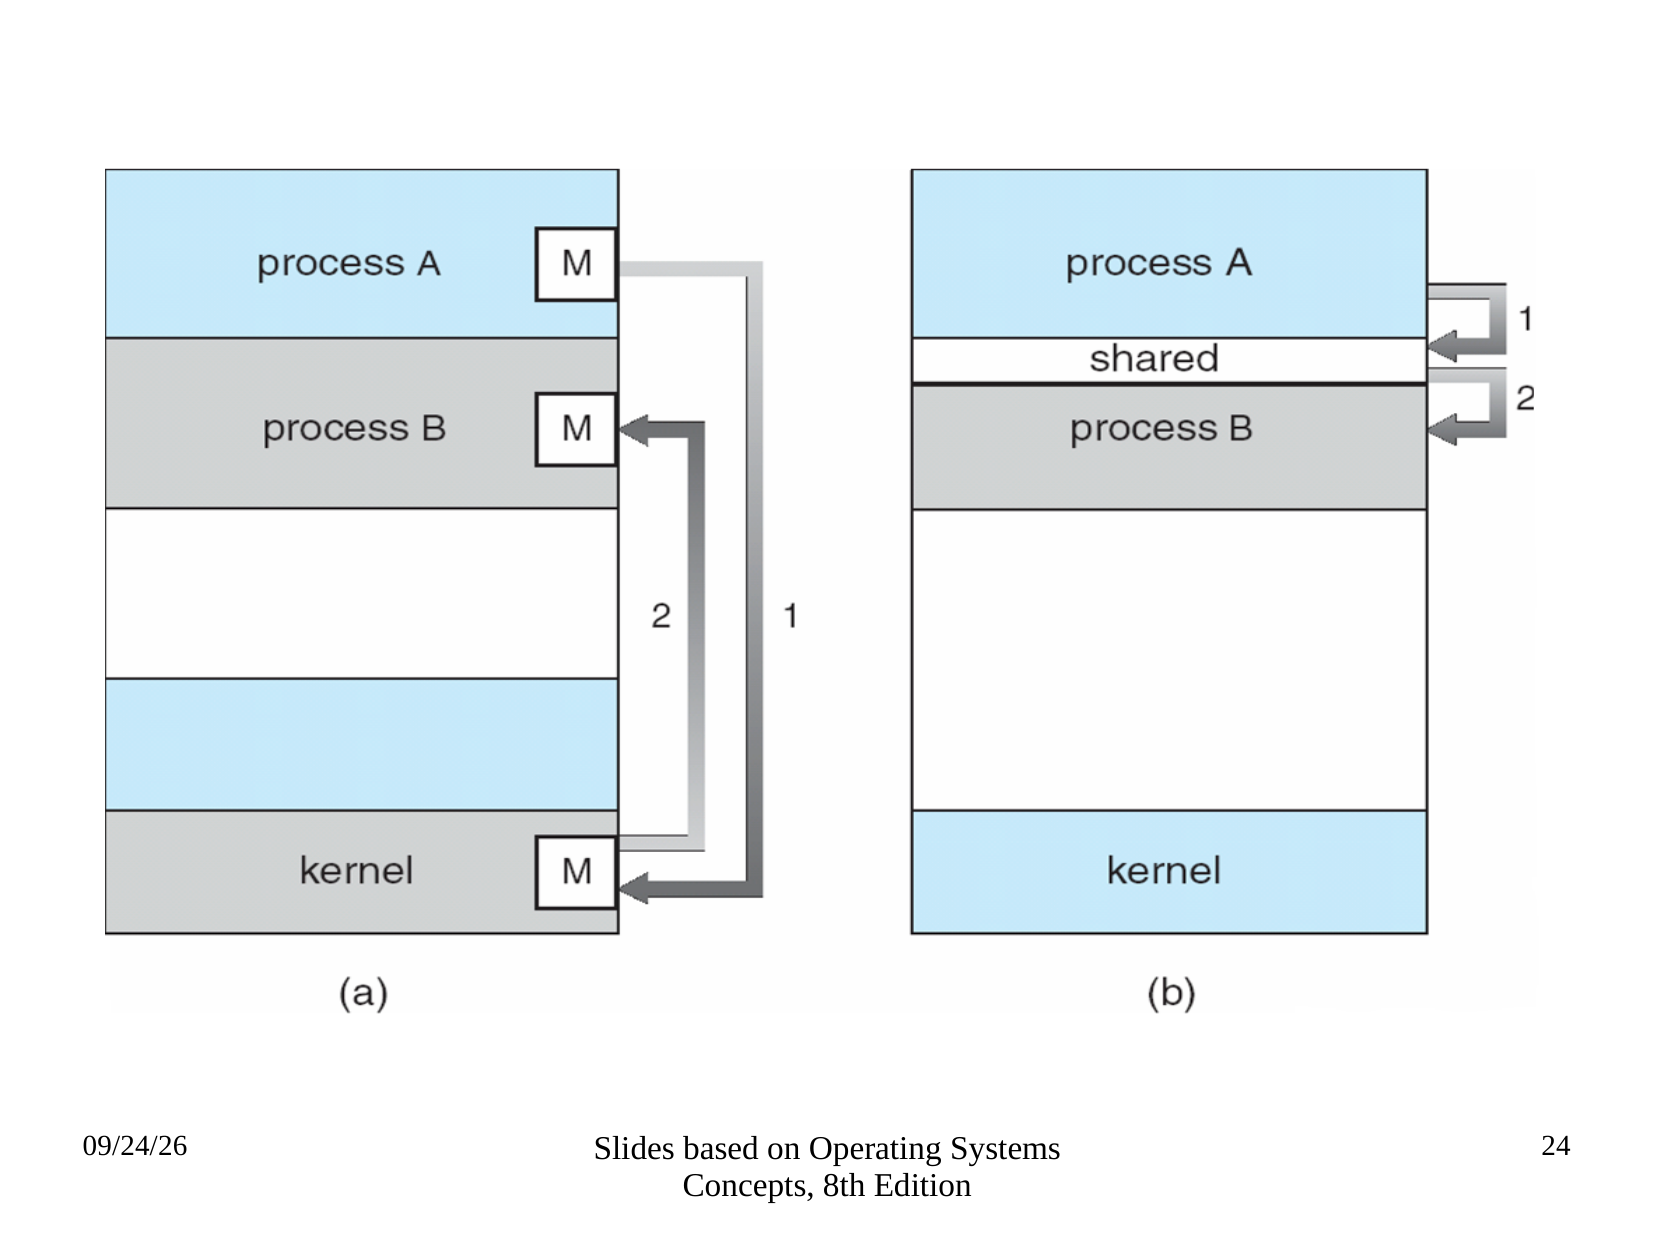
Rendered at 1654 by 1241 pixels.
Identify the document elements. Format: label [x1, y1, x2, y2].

picture [105, 164, 1541, 1014]
